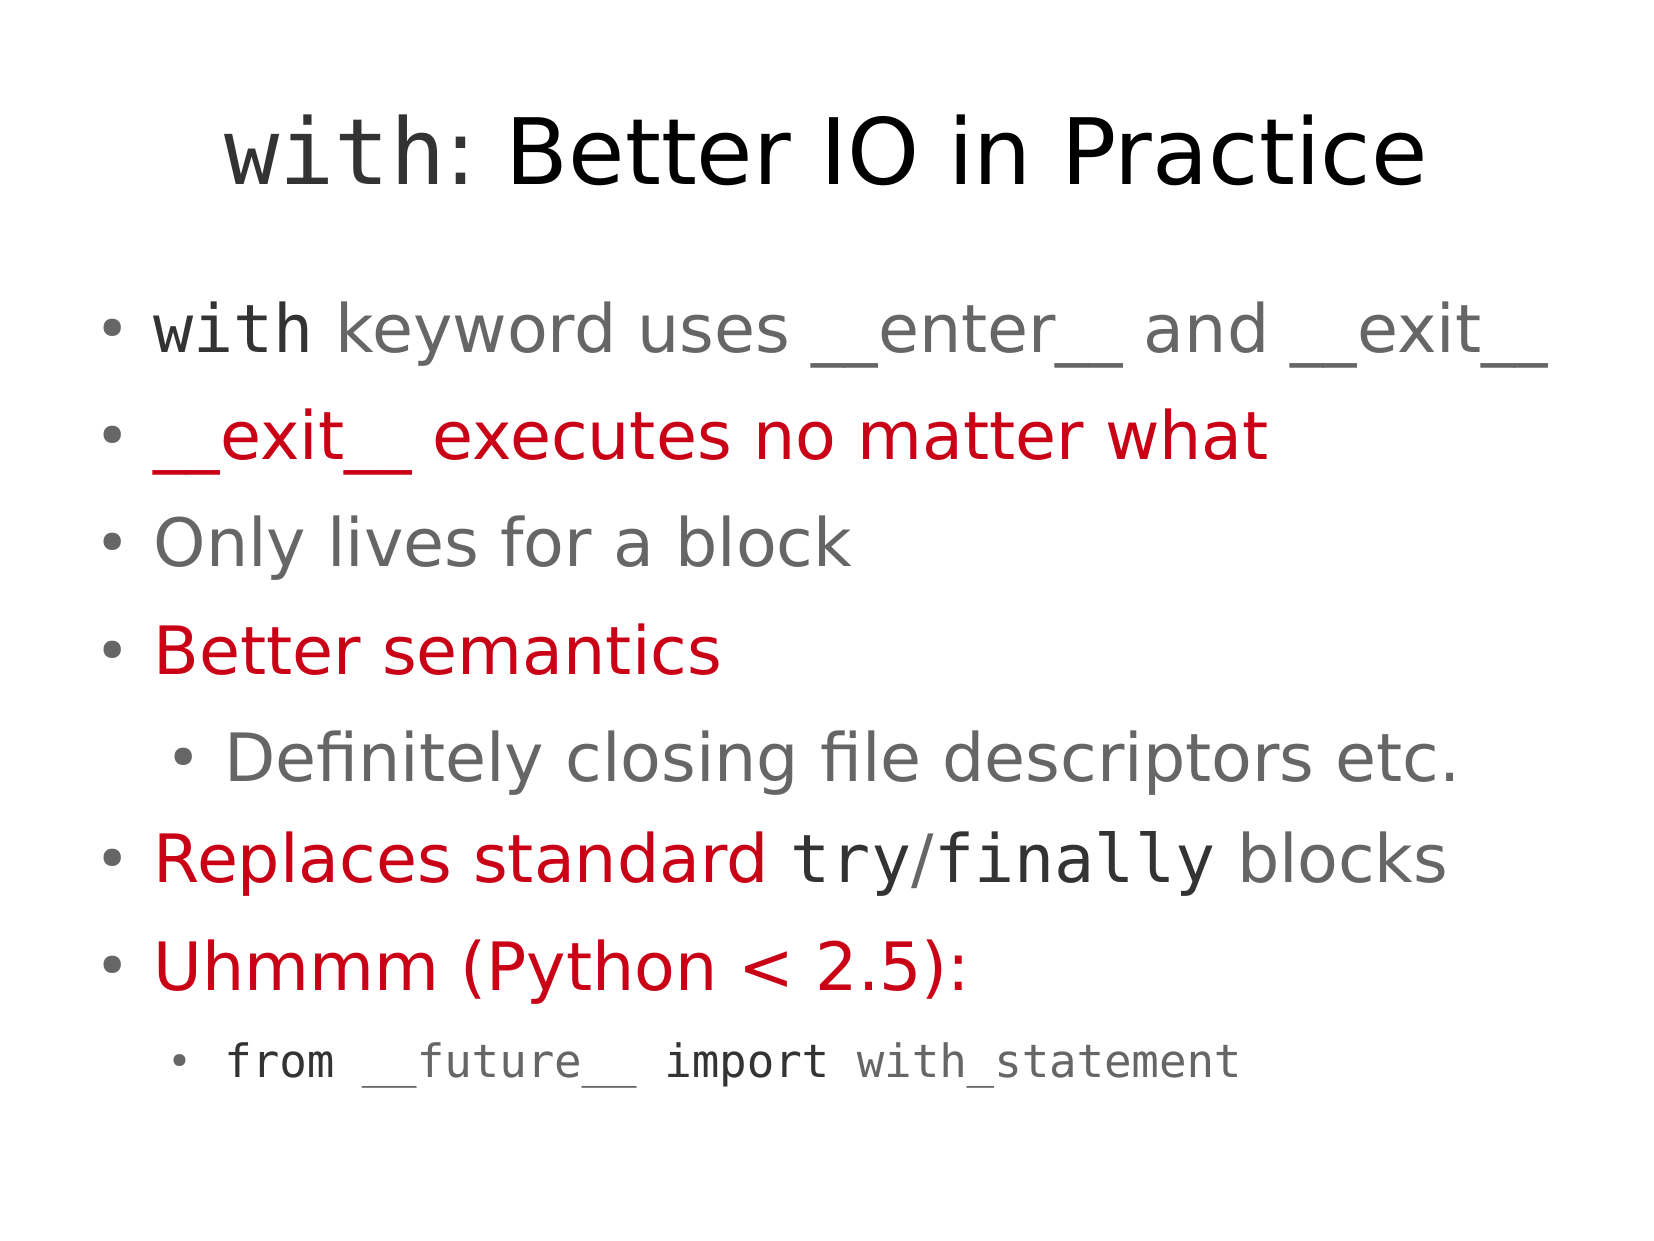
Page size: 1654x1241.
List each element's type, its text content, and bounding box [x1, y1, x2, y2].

title with: Better IO in Practice [82, 56, 1571, 250]
list with keyword uses __enter__ and __exit__ __exit__ executes no matter what Only lives for a block Better semantics Definitely closing file descriptors etc. Replaces standard try/finally blocks Uhmmm (Python < 2.5): from __future__ import with_statement [82, 290, 1571, 1109]
